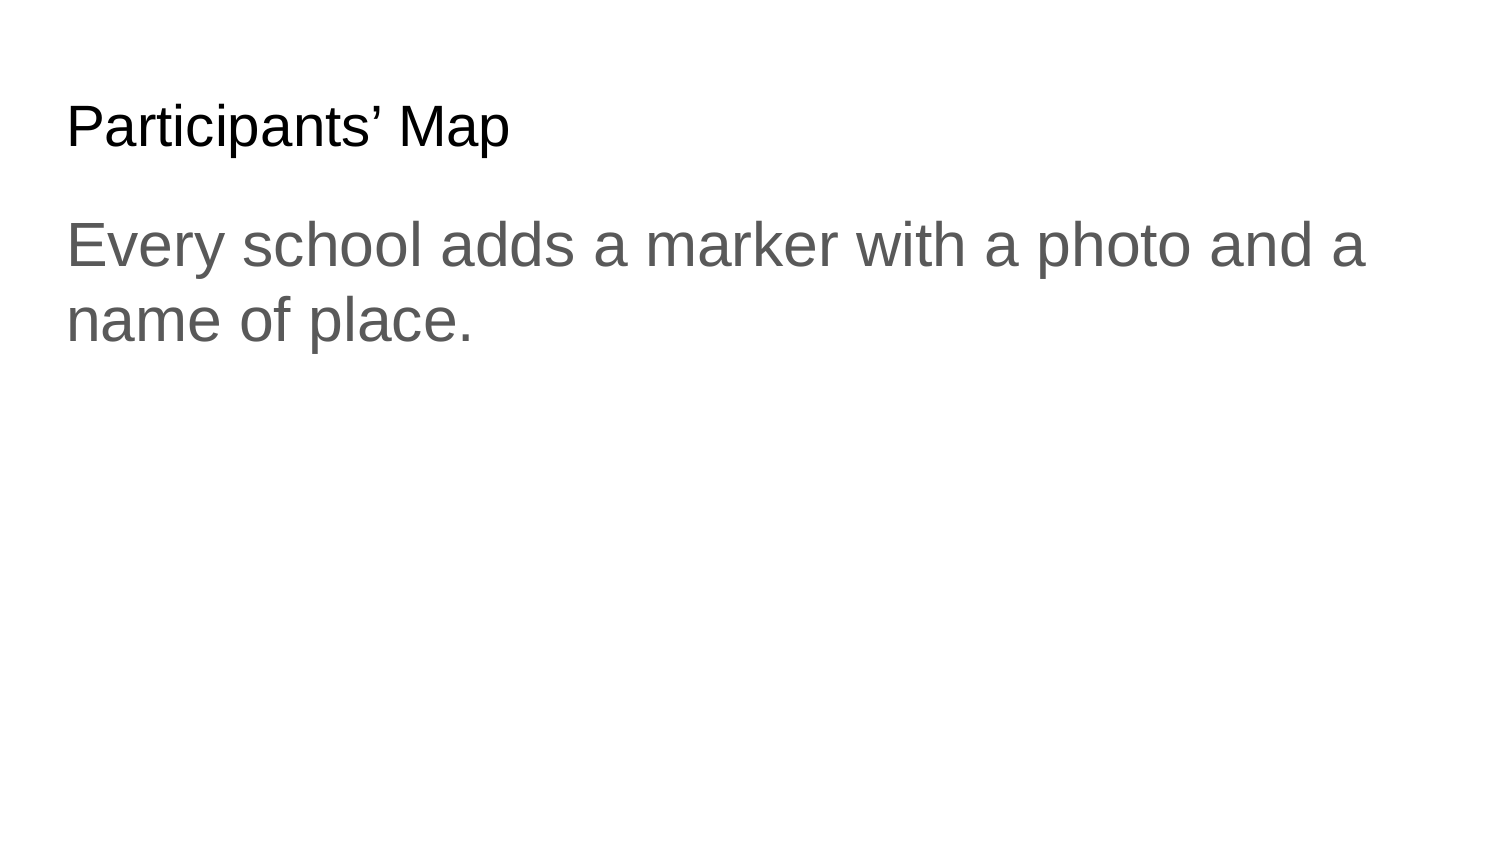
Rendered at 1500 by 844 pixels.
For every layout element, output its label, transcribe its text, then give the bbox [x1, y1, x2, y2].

title Participants’ Map [51, 72, 1449, 167]
list Every school adds a marker with a photo and a name of place. [51, 189, 1449, 750]
